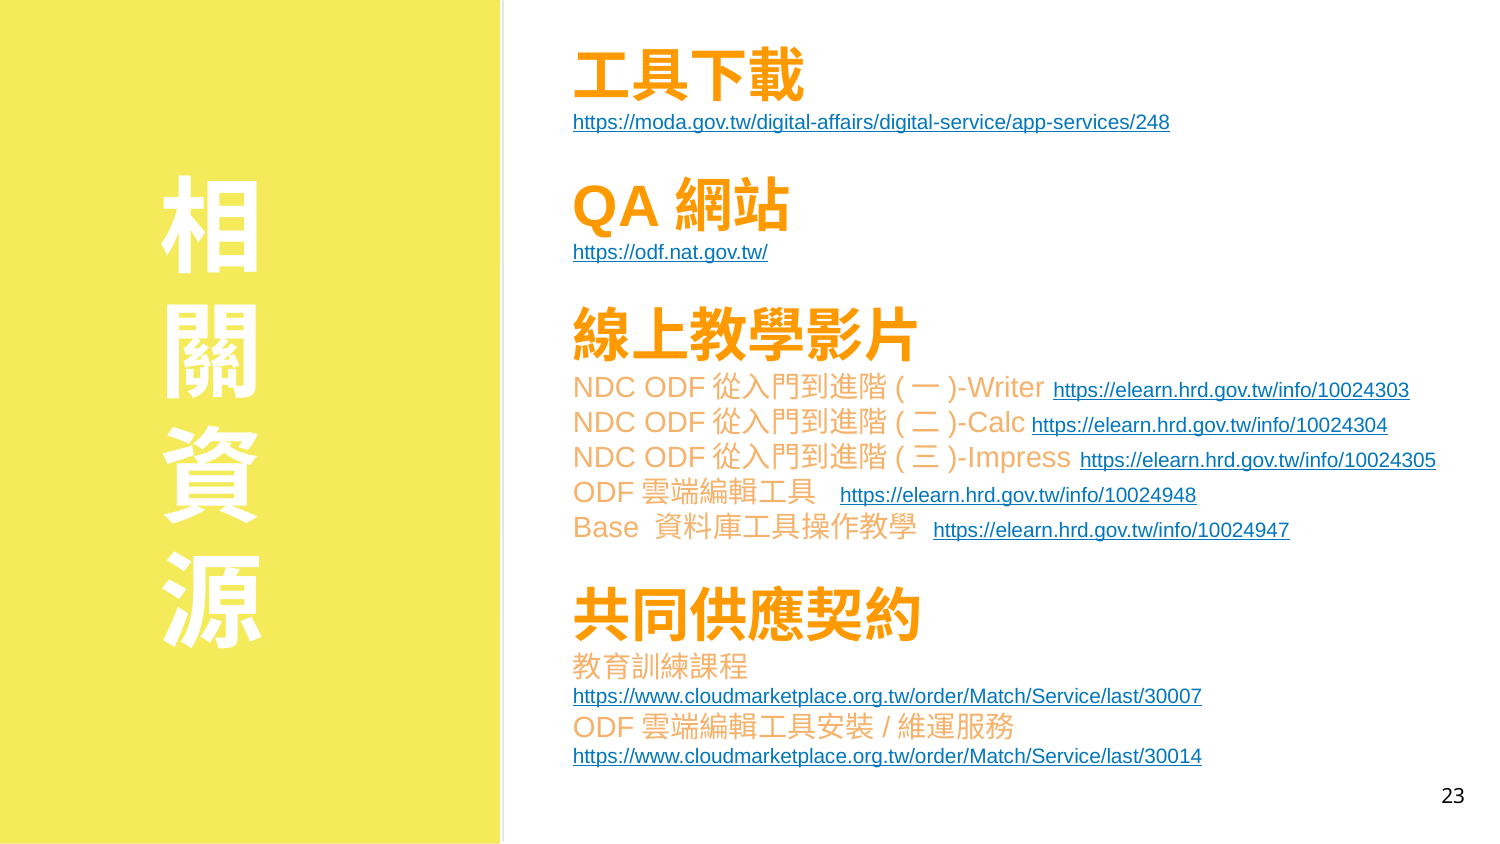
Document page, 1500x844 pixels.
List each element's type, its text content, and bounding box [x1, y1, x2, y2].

text_box 工具下載 https://moda.gov.tw/digital-affairs/digital-service/app-services/248 QA網站 https://odf.nat.gov.tw/ 線上教學影片 NDC ODF從入門到進階(一)-Writer https://elearn.hrd.gov.tw/info/10024303 NDC ODF從入門到進階(二)-Calc https://elearn.hrd.gov.tw/info/10024304 NDC ODF從入門到進階(三)-Impress https://elearn.hrd.gov.tw/info/10024305 ODF雲端編輯工具 https://elearn.hrd.gov.tw/info/10024948 Base 資料庫工具操作教學 https://elearn.hrd.gov.tw/info/10024947 共同供應契約 教育訓練課程 https://www.cloudmarketplace.org.tw/order/Match/Service/last/30007 ODF雲端編輯工具安裝/維運服務 https://www.cloudmarketplace.org.tw/order/Match/Service/last/30014 [557, 23, 1500, 783]
text_box 相關資源 [144, 145, 189, 676]
slide_number <編號> [1389, 783, 1480, 830]
